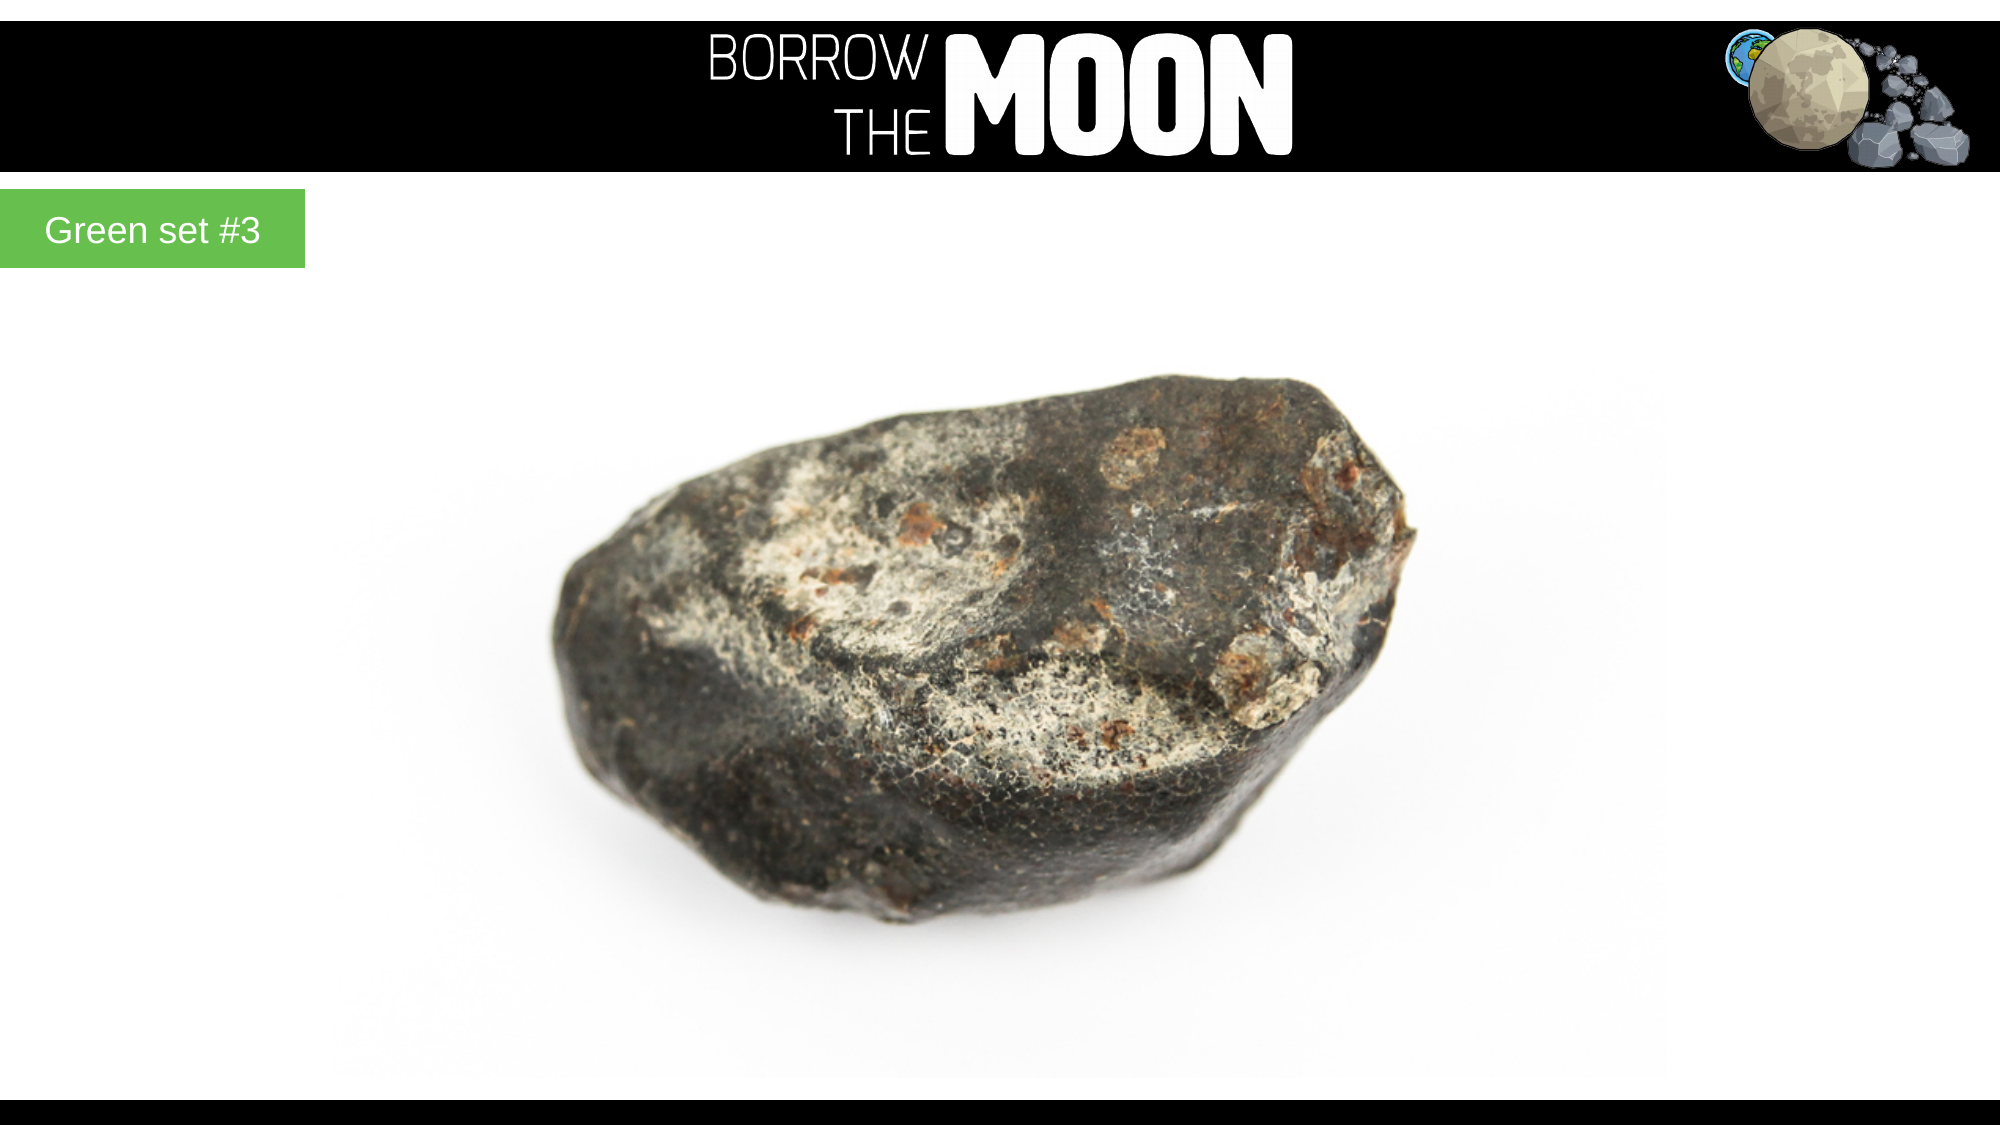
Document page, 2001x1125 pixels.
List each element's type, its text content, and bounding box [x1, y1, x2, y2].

picture [333, 189, 1667, 1078]
text_box Green set #3 [0, 189, 305, 268]
